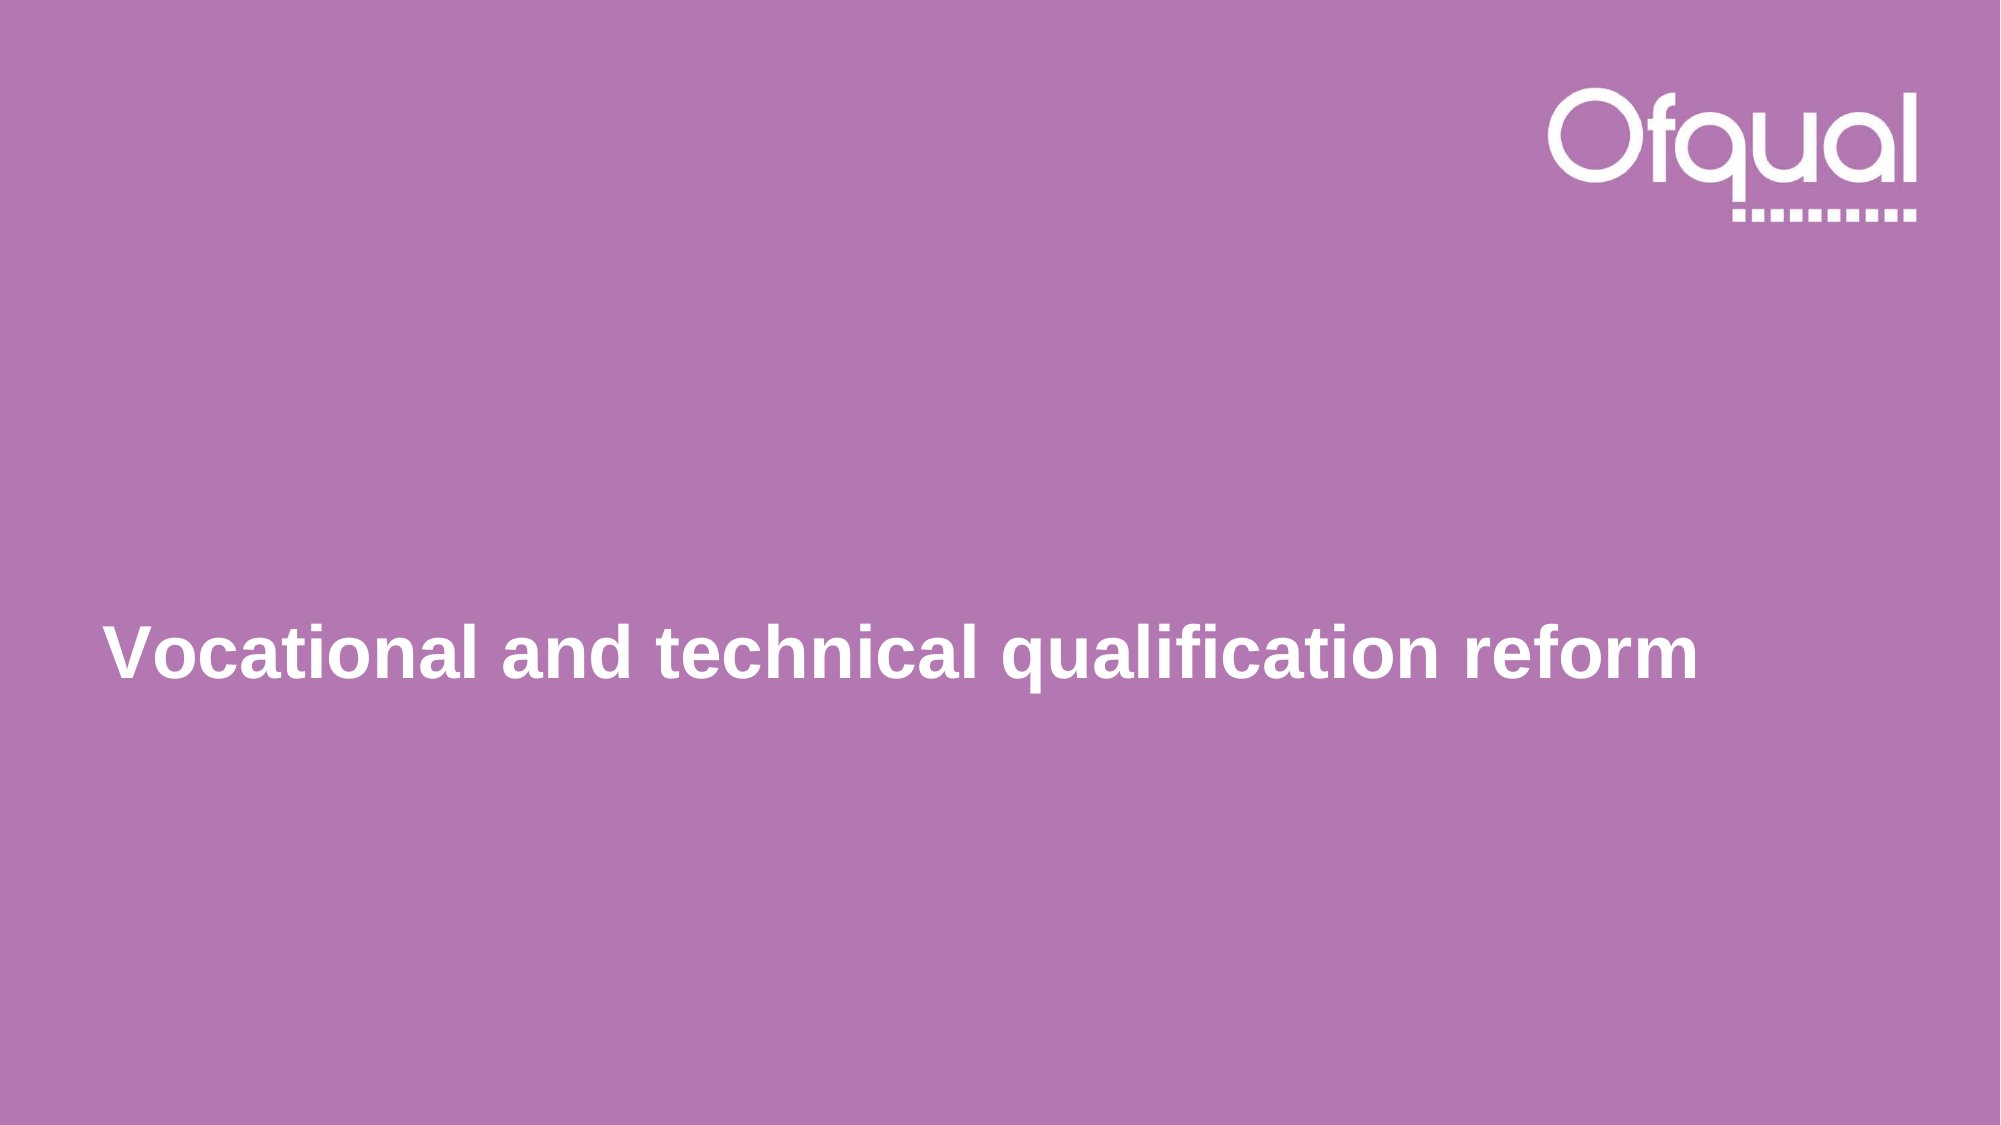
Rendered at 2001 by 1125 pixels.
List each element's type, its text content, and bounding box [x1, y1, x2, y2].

title Vocational and technical qualification reform [102, 597, 1803, 681]
